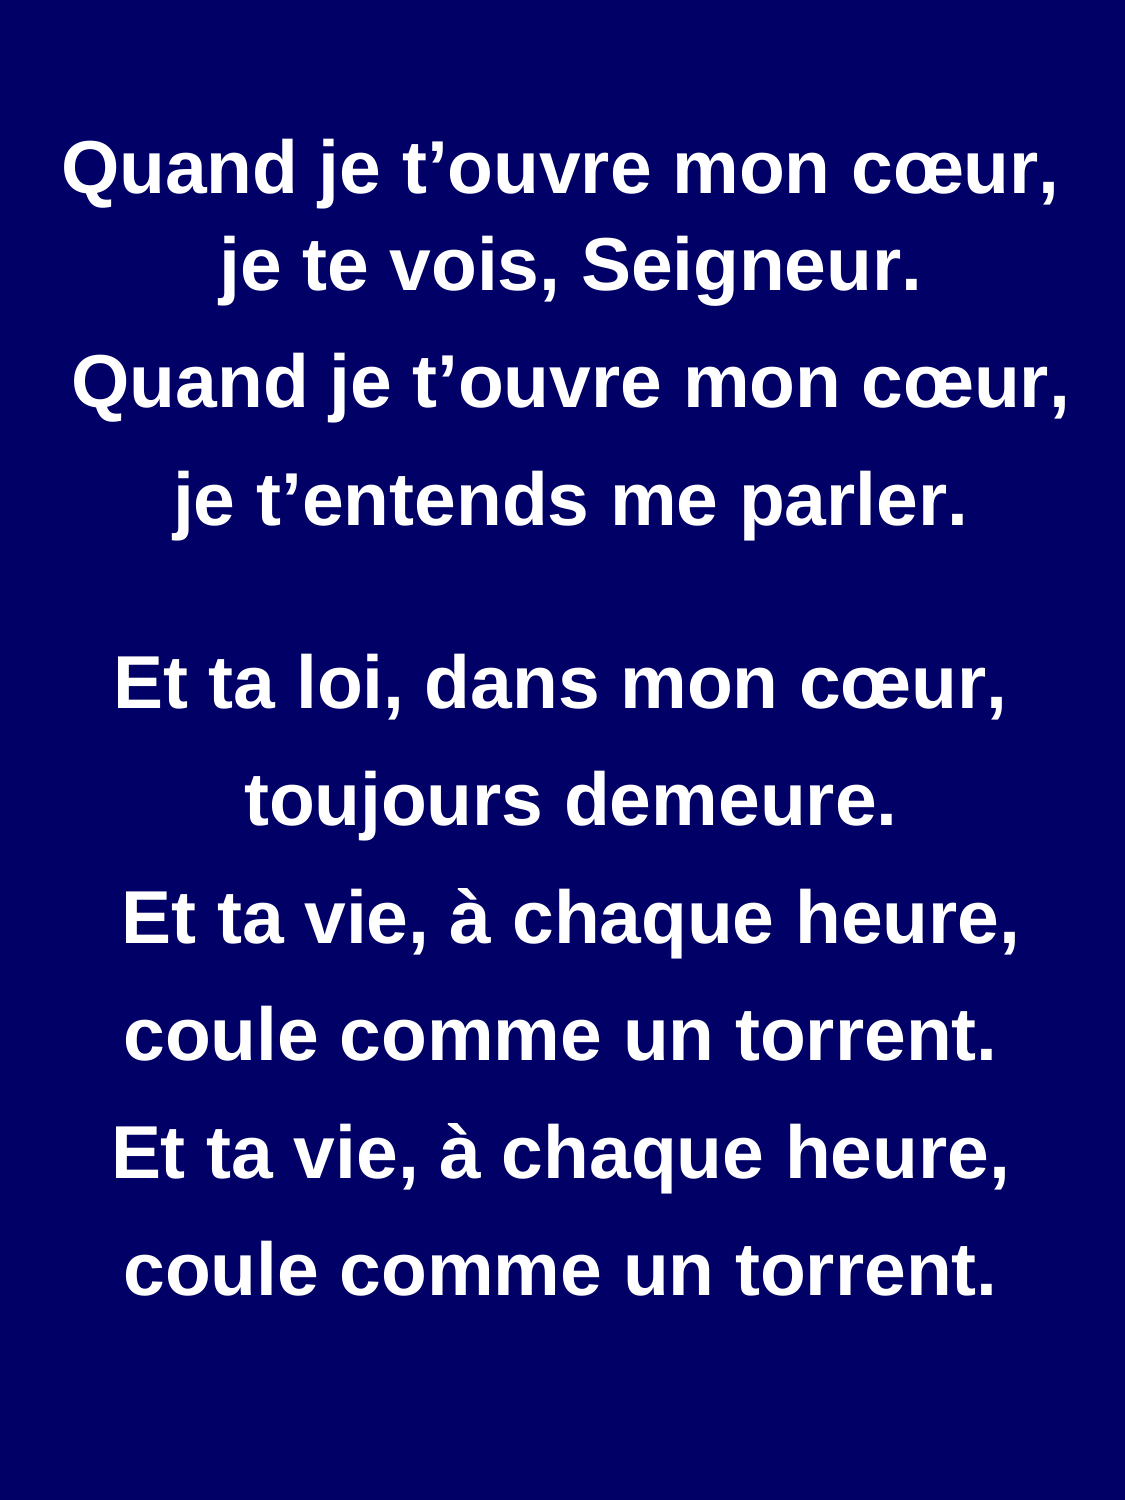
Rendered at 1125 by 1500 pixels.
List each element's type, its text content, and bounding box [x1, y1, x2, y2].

text_box Quand je t’ouvre mon cœur, je te vois, Seigneur. Quand je t’ouvre mon cœur, je t’entends me parler. Et ta loi, dans mon cœur, toujours demeure. Et ta vie, à chaque heure, coule comme un torrent. Et ta vie, à chaque heure, coule comme un torrent. [11, 35, 1110, 1441]
